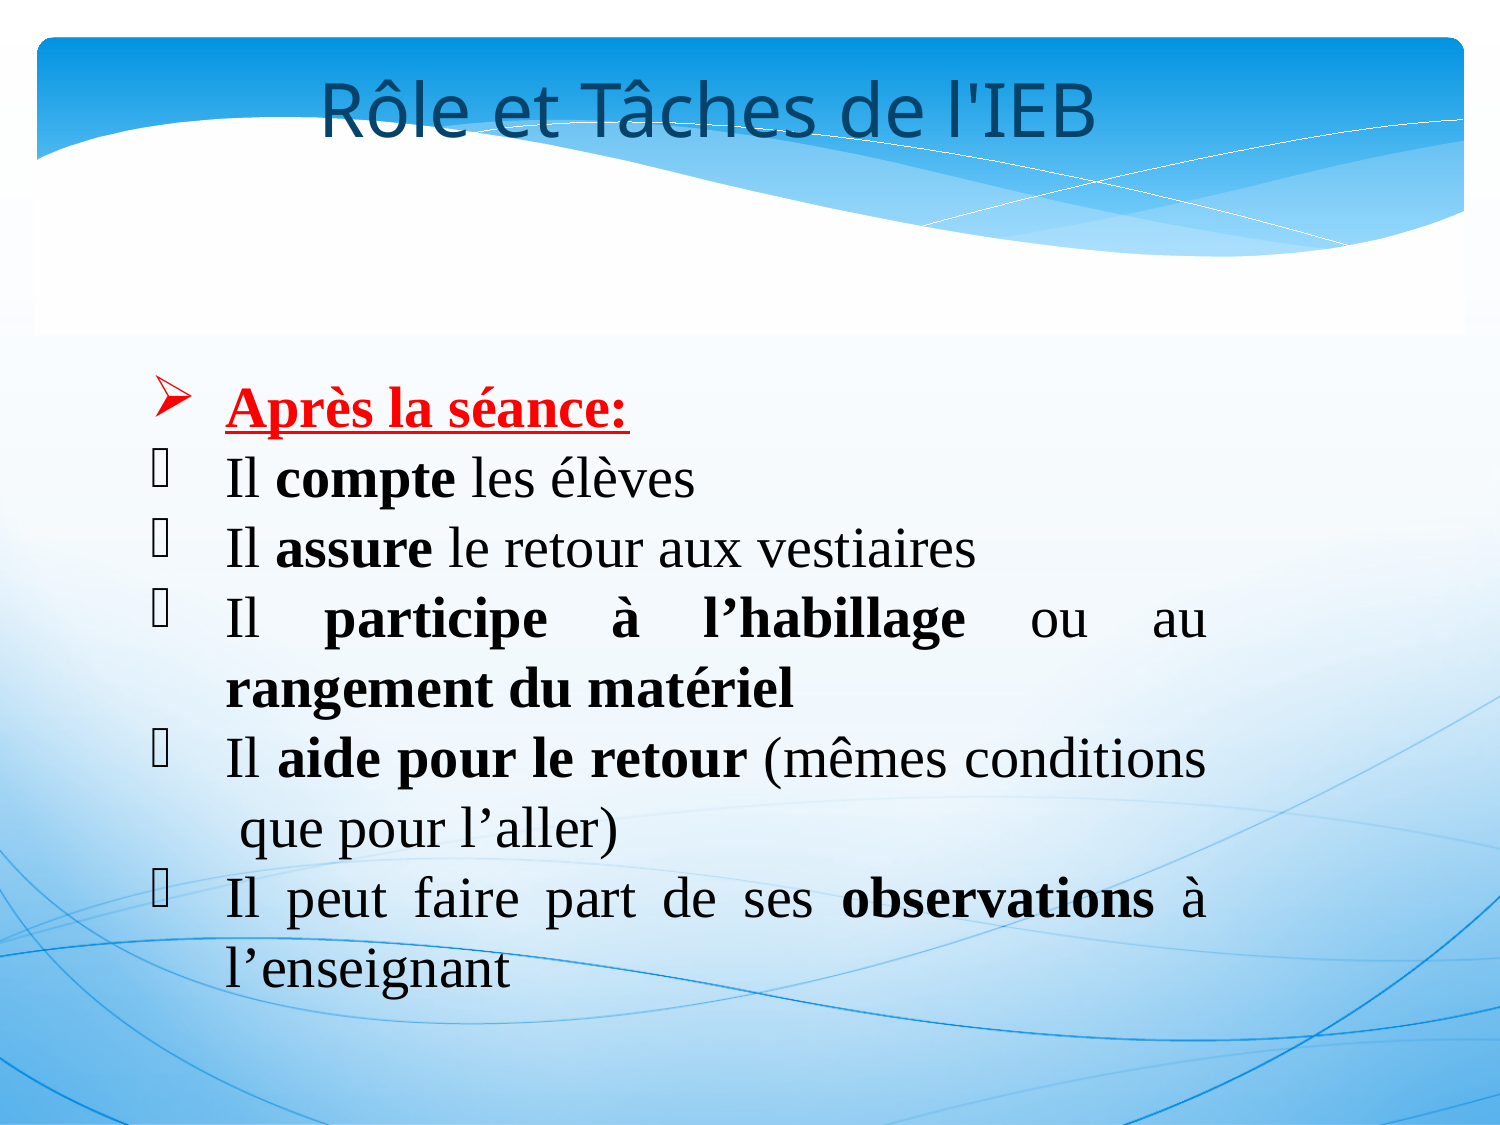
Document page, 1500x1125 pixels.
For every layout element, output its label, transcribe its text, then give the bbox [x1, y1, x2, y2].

text_box Après la séance: Il compte les élèves Il assure le retour aux vestiaires Il participe à l’habillage ou au rangement du matériel Il aide pour le retour (mêmes conditions que pour l’aller) Il peut faire part de ses observations à l’enseignant [135, 361, 1223, 1007]
picture [0, 0, 1500, 1125]
text_box Rôle et Tâches de l'IEB [100, 54, 1317, 268]
